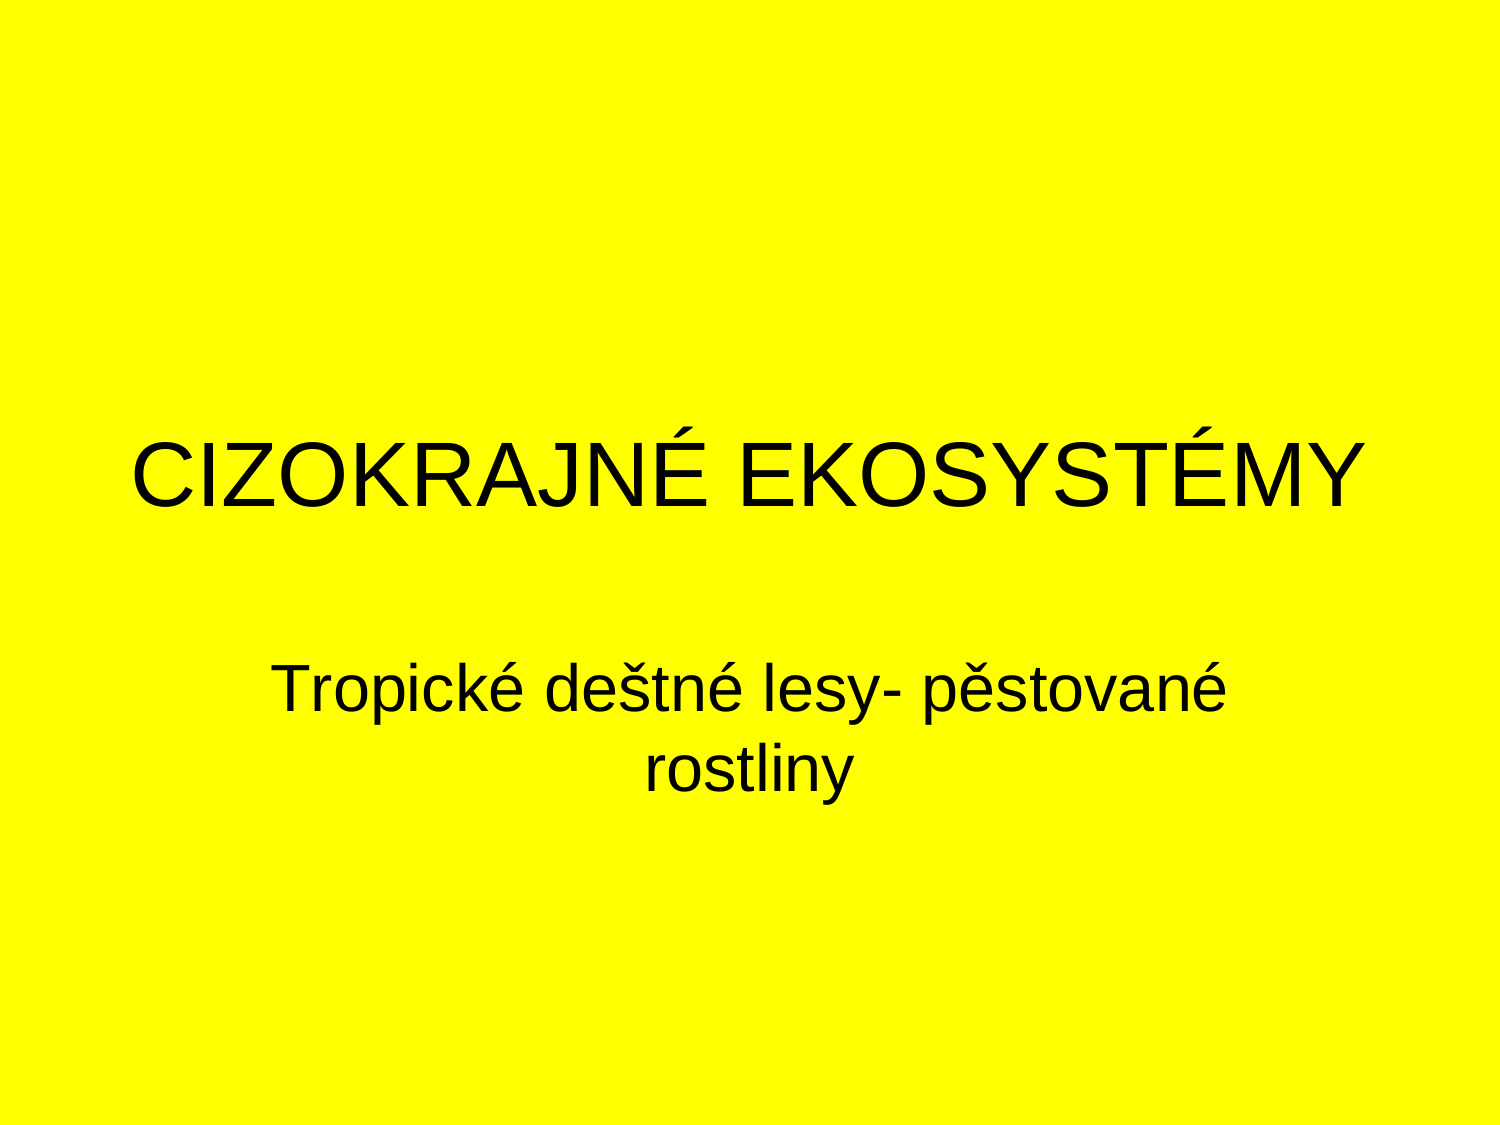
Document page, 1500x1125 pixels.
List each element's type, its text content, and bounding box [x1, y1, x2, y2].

title CIZOKRAJNÉ EKOSYSTÉMY [112, 349, 1388, 591]
subtitle Tropické deštné lesy- pěstované rostliny [225, 637, 1276, 925]
